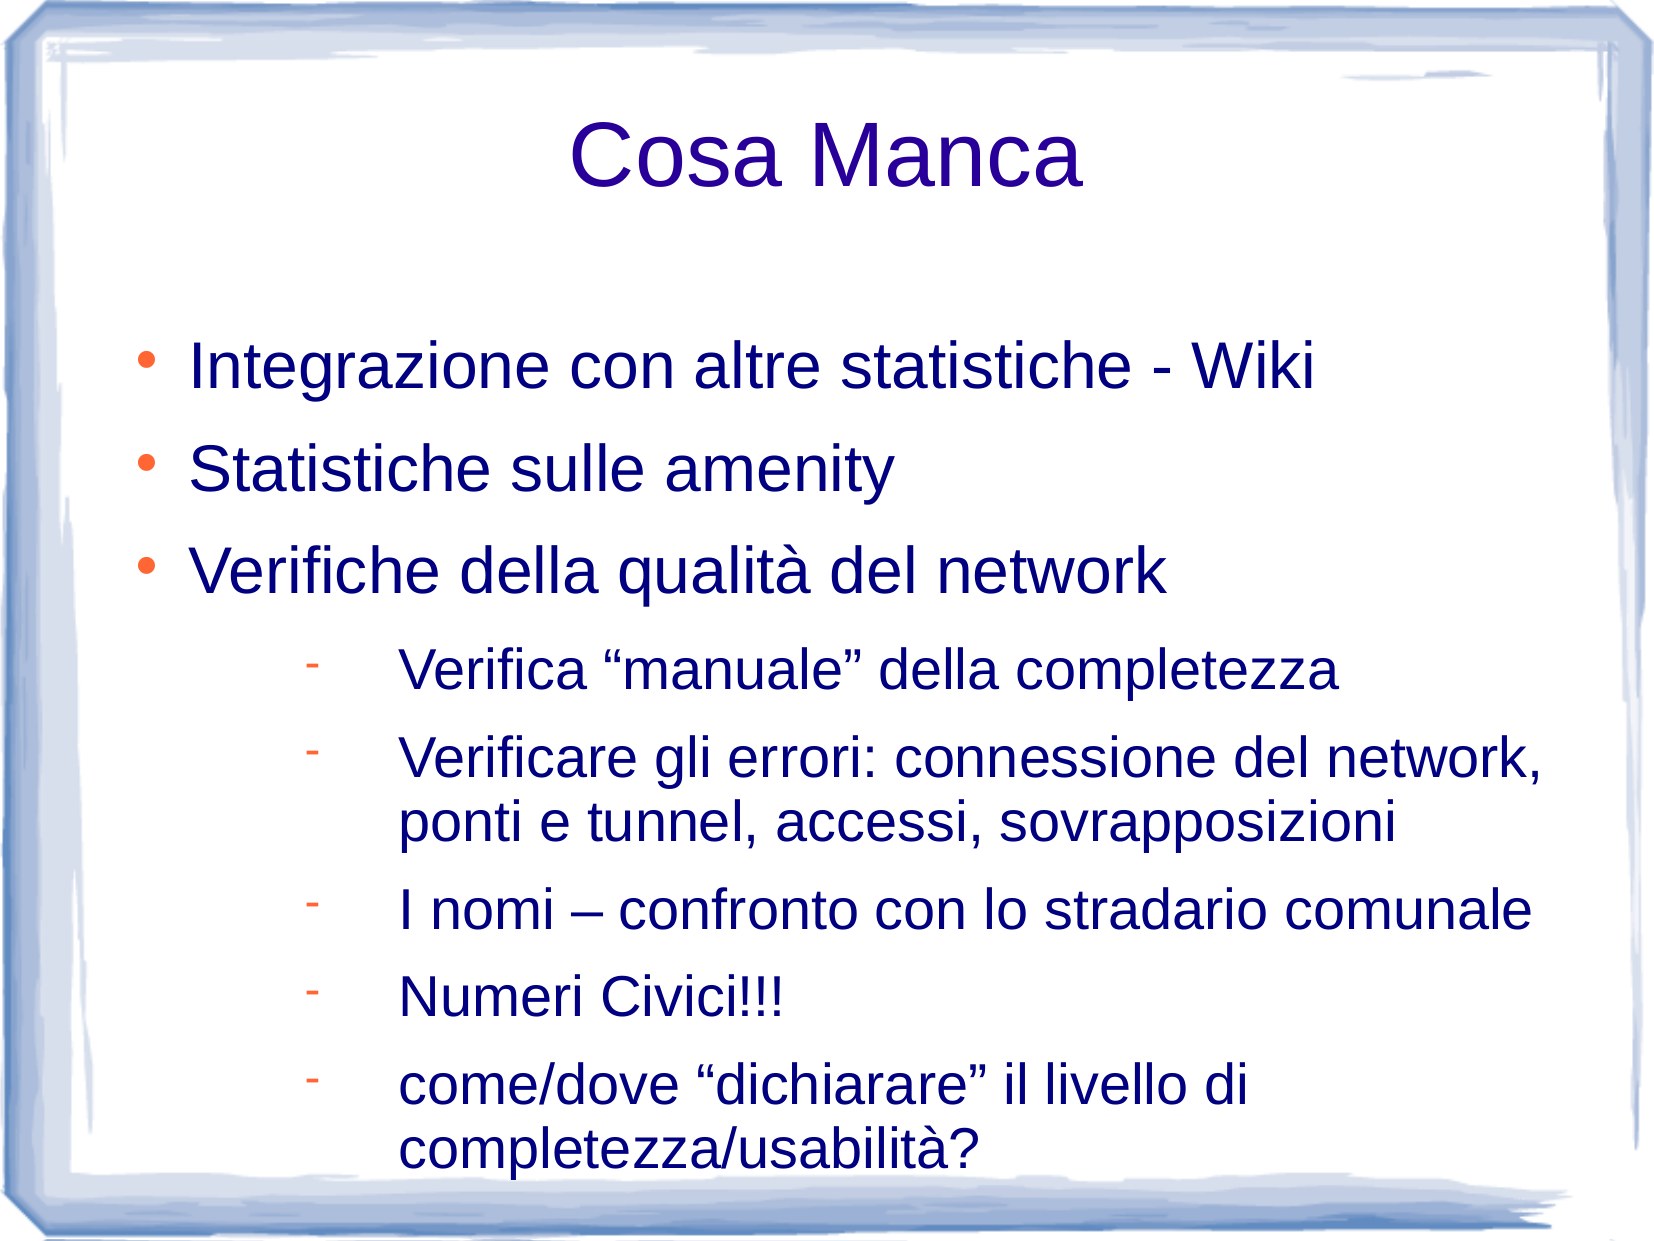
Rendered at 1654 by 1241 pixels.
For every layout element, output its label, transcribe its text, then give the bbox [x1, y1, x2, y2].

title Cosa Manca [82, 56, 1571, 249]
picture [0, 0, 1654, 1241]
list Integrazione con altre statistiche - Wiki Statistiche sulle amenity Verifiche della qualità del network Verifica “manuale” della completezza Verificare gli errori: connessione del network, ponti e tunnel, accessi, sovrapposizioni I nomi – confronto con lo stradario comunale Numeri Civici!!! come/dove “dichiarare” il livello di completezza/usabilità? [118, 324, 1571, 1188]
